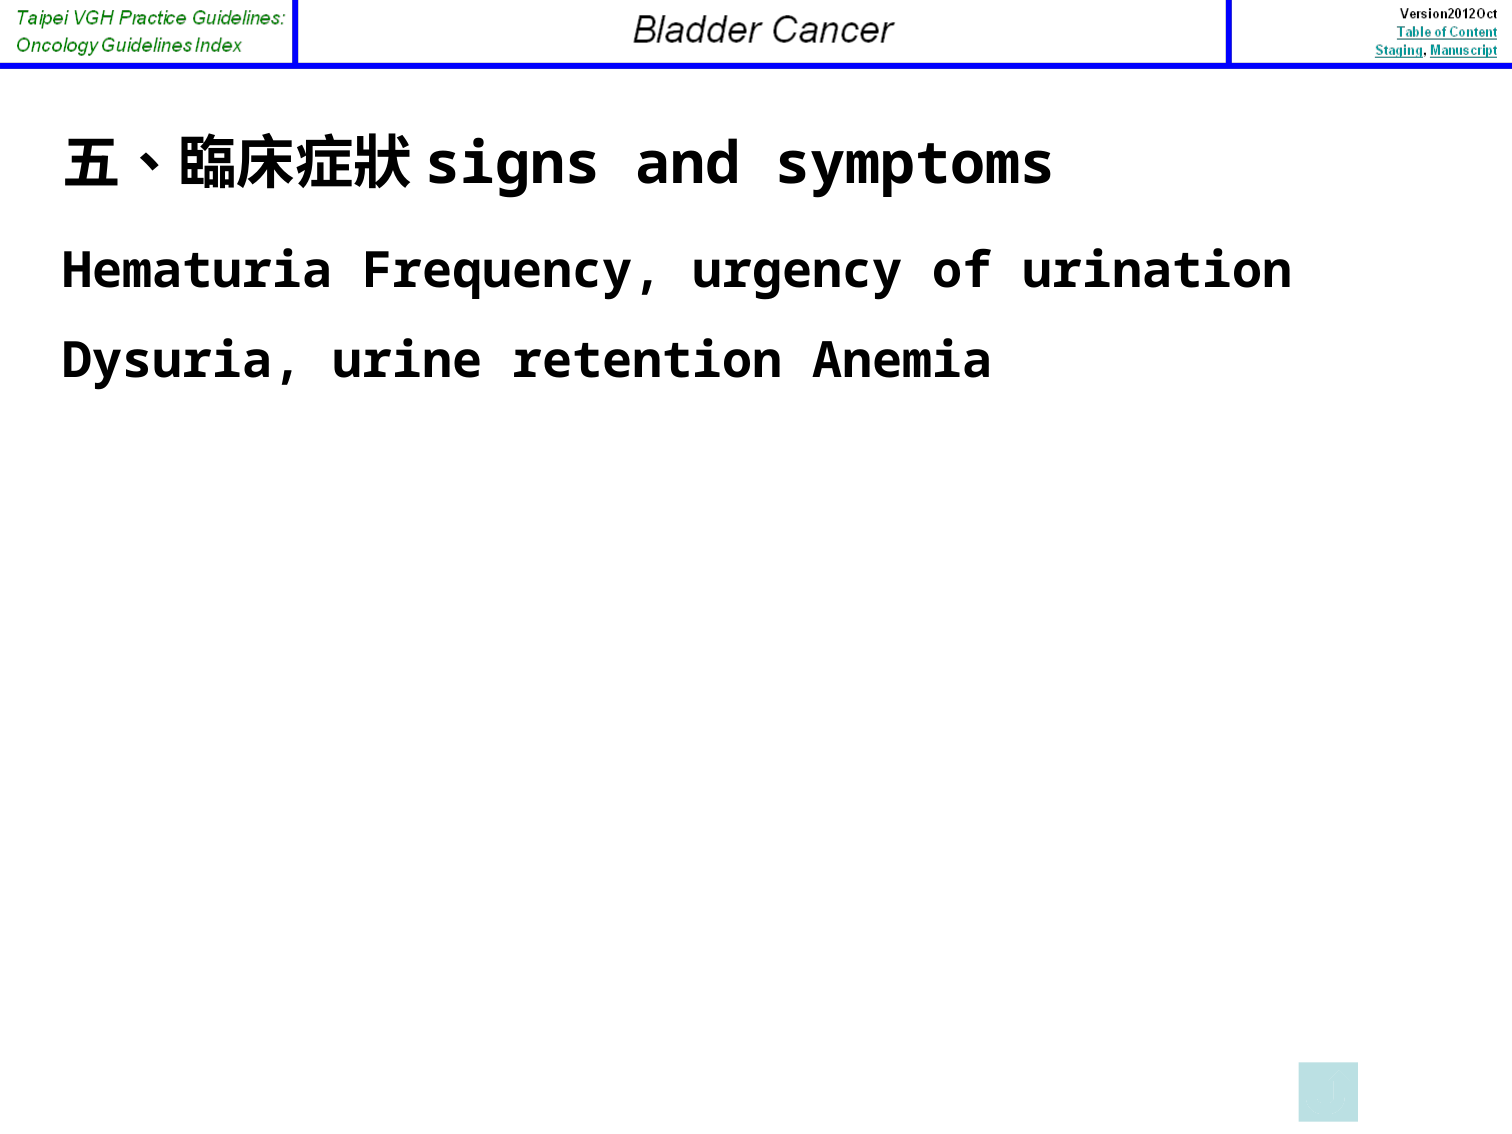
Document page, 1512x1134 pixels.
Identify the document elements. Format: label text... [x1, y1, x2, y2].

subtitle 五、臨床症狀signs and symptoms Hematuria Frequency, urgency of urination Dysuria, urine retention Anemia [47, 82, 1477, 438]
